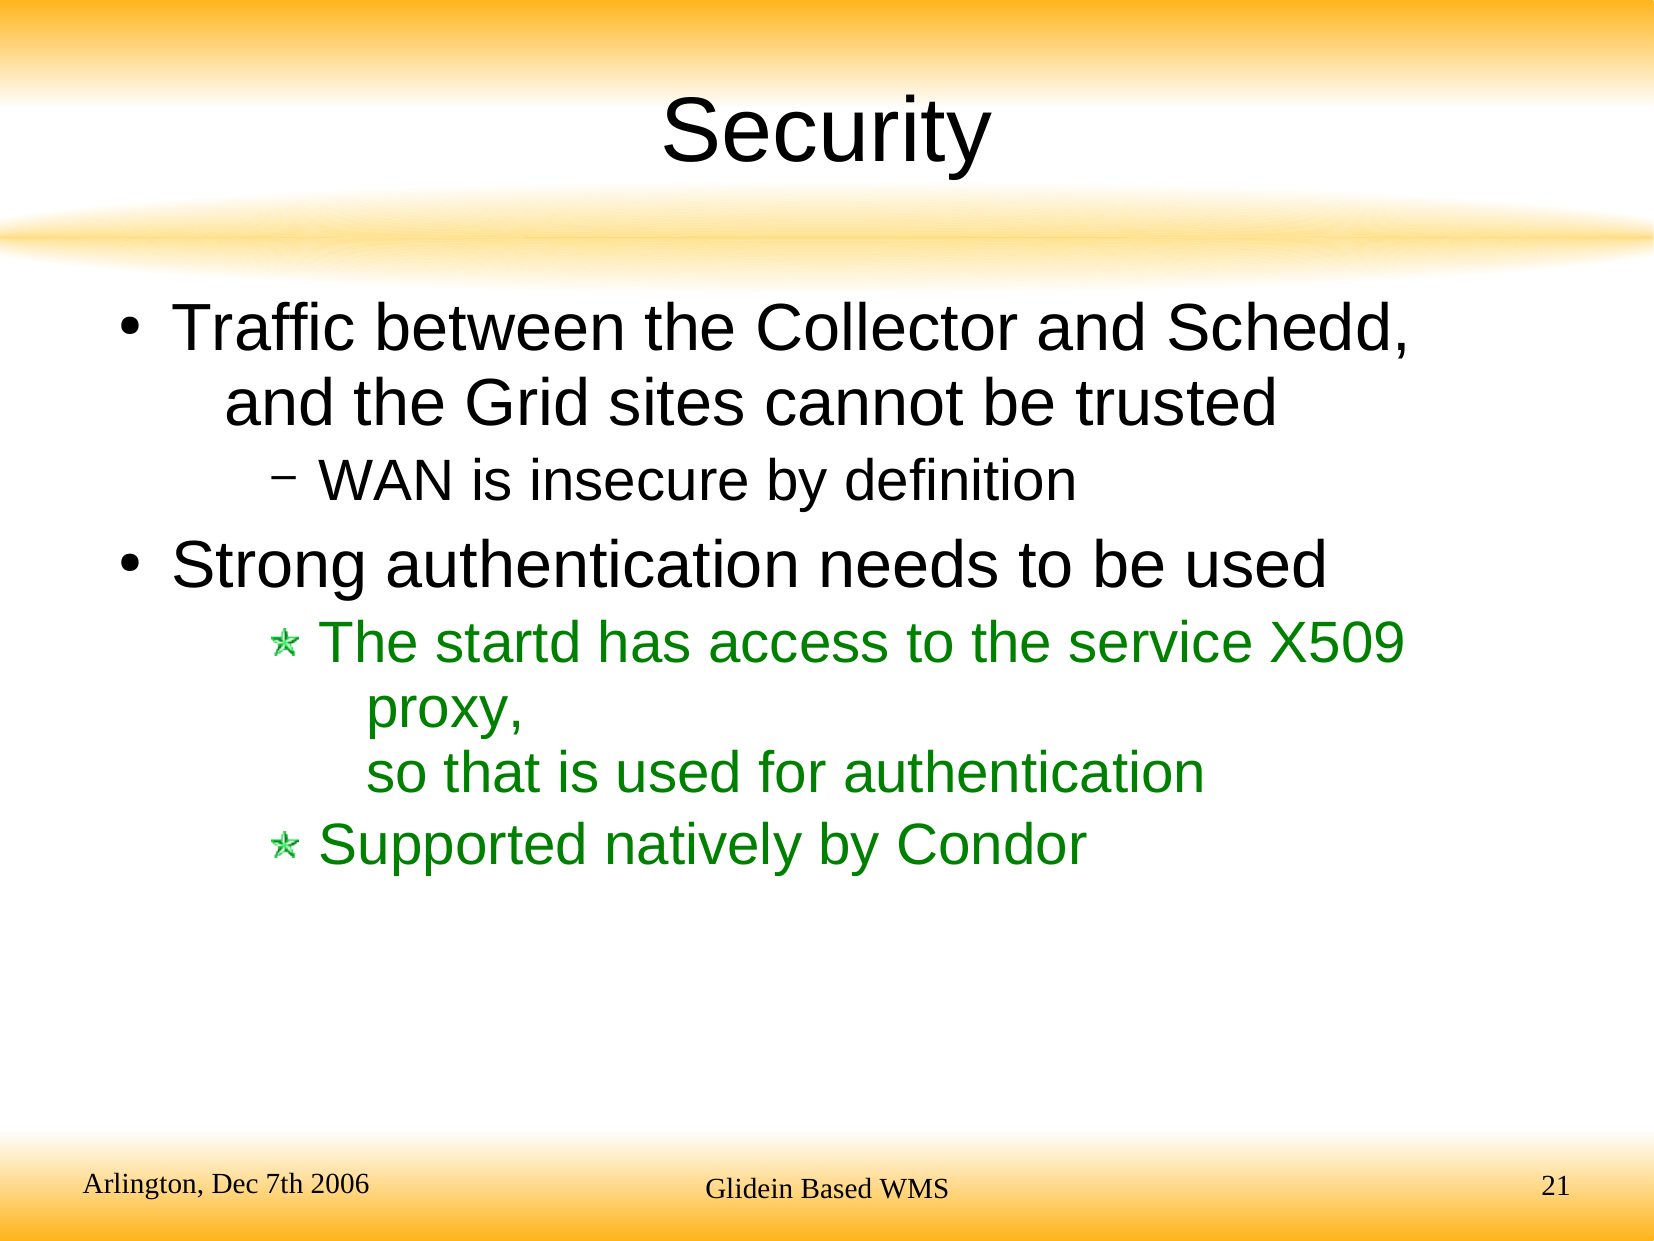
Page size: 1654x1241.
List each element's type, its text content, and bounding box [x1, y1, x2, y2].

title Security [82, 25, 1571, 233]
list Traffic between the Collector and Schedd, and the Grid sites cannot be trusted WAN is insecure by definition Strong authentication needs to be used The startd has access to the service X509 proxy, so that is used for authentication Supported natively by Condor [82, 290, 1571, 1109]
text_box VO frontend [18, 235, 1635, 239]
